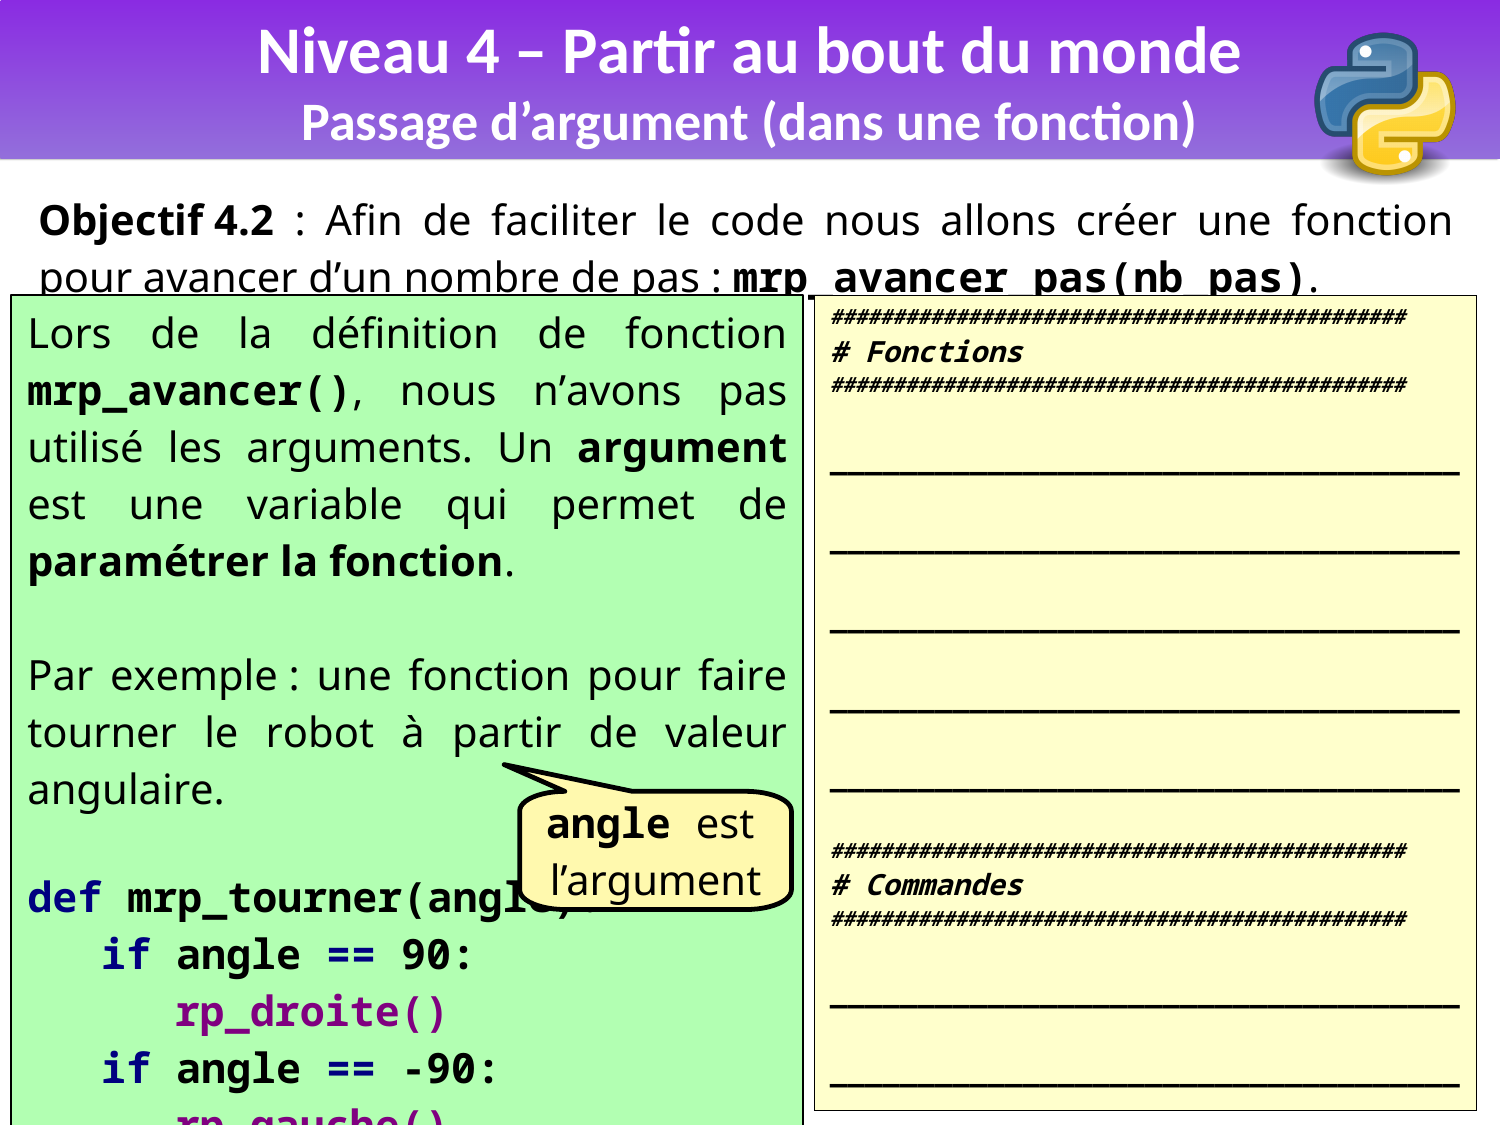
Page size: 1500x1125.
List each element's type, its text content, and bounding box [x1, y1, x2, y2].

text_box Niveau 4 – Partir au bout du monde Passage d’argument (dans une fonction) [0, 0, 1500, 159]
text_box angle est l’argument [504, 764, 792, 910]
text_box Objectif 4.2 : Afin de faciliter le code nous allons créer une fonction pour avancer d’un nombre de pas : mrp_avancer_pas(nb_pas). [23, 183, 1469, 282]
text_box ############################################## # Fonctions ############################################## ____________________________________ ____________________________________ ____________________________________ ____________________________________ ____________________________________ ############################################## # Commandes ############################################## ____________________________________ ____________________________________ ____________________________________ ____________________________________ ____________________________________ [814, 295, 1477, 1111]
picture [1305, 29, 1465, 183]
text_box Lors de la définition de fonction mrp_avancer(), nous n’avons pas utilisé les arguments. Un argument est une variable qui permet de paramétrer la fonction. Par exemple : une fonction pour faire tourner le robot à partir de valeur angulaire. def mrp_tourner(angle): if angle == 90: rp_droite() if angle == -90: rp_gauche() if angle==180 or angle==-180: rp_droite() rp_droite() [11, 295, 804, 1102]
